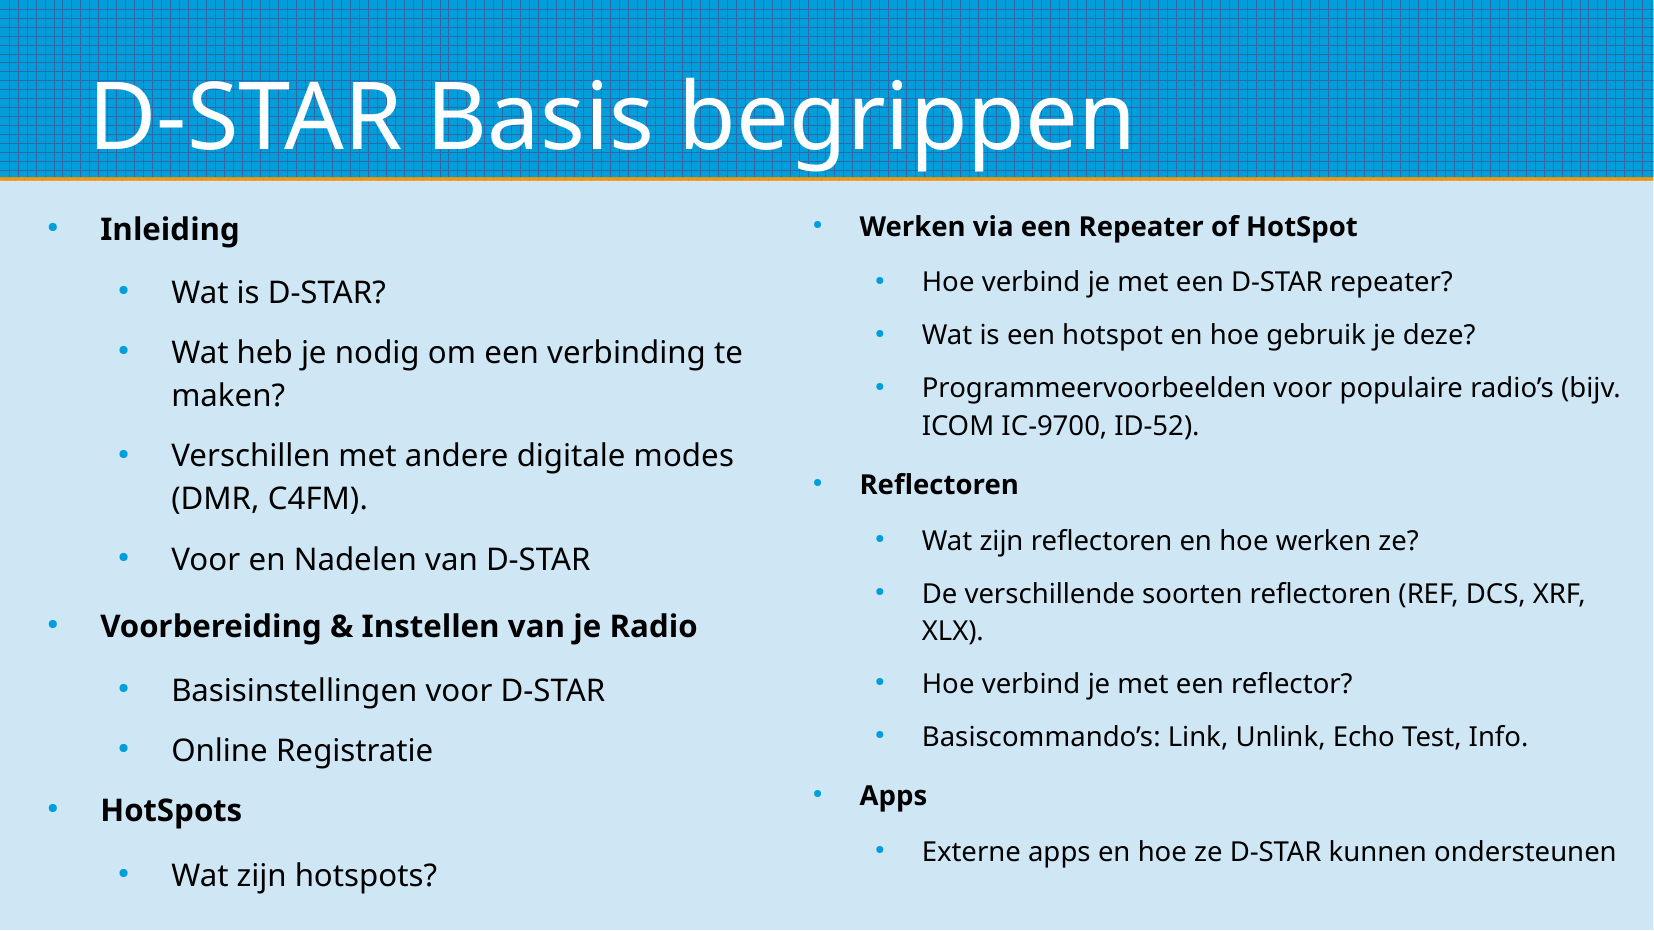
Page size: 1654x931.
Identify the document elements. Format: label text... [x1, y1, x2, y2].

title D-STAR Basis begrippen [88, 14, 1565, 178]
list Werken via een Repeater of HotSpot Hoe verbind je met een D-STAR repeater? Wat is een hotspot en hoe gebruik je deze? Programmeervoorbeelden voor populaire radio’s (bijv. ICOM IC-9700, ID-52). Reflectoren Wat zijn reflectoren en hoe werken ze? De verschillende soorten reflectoren (REF, DCS, XRF, XLX). Hoe verbind je met een reflector? Basiscommando’s: Link, Unlink, Echo Test, Info. Apps Externe apps en hoe ze D-STAR kunnen ondersteunen [797, 206, 1625, 916]
list Inleiding Wat is D-STAR? Wat heb je nodig om een verbinding te maken? Verschillen met andere digitale modes (DMR, C4FM). Voor en Nadelen van D-STAR Voorbereiding & Instellen van je Radio Basisinstellingen voor D-STAR Online Registratie HotSpots Wat zijn hotspots? [29, 206, 797, 916]
